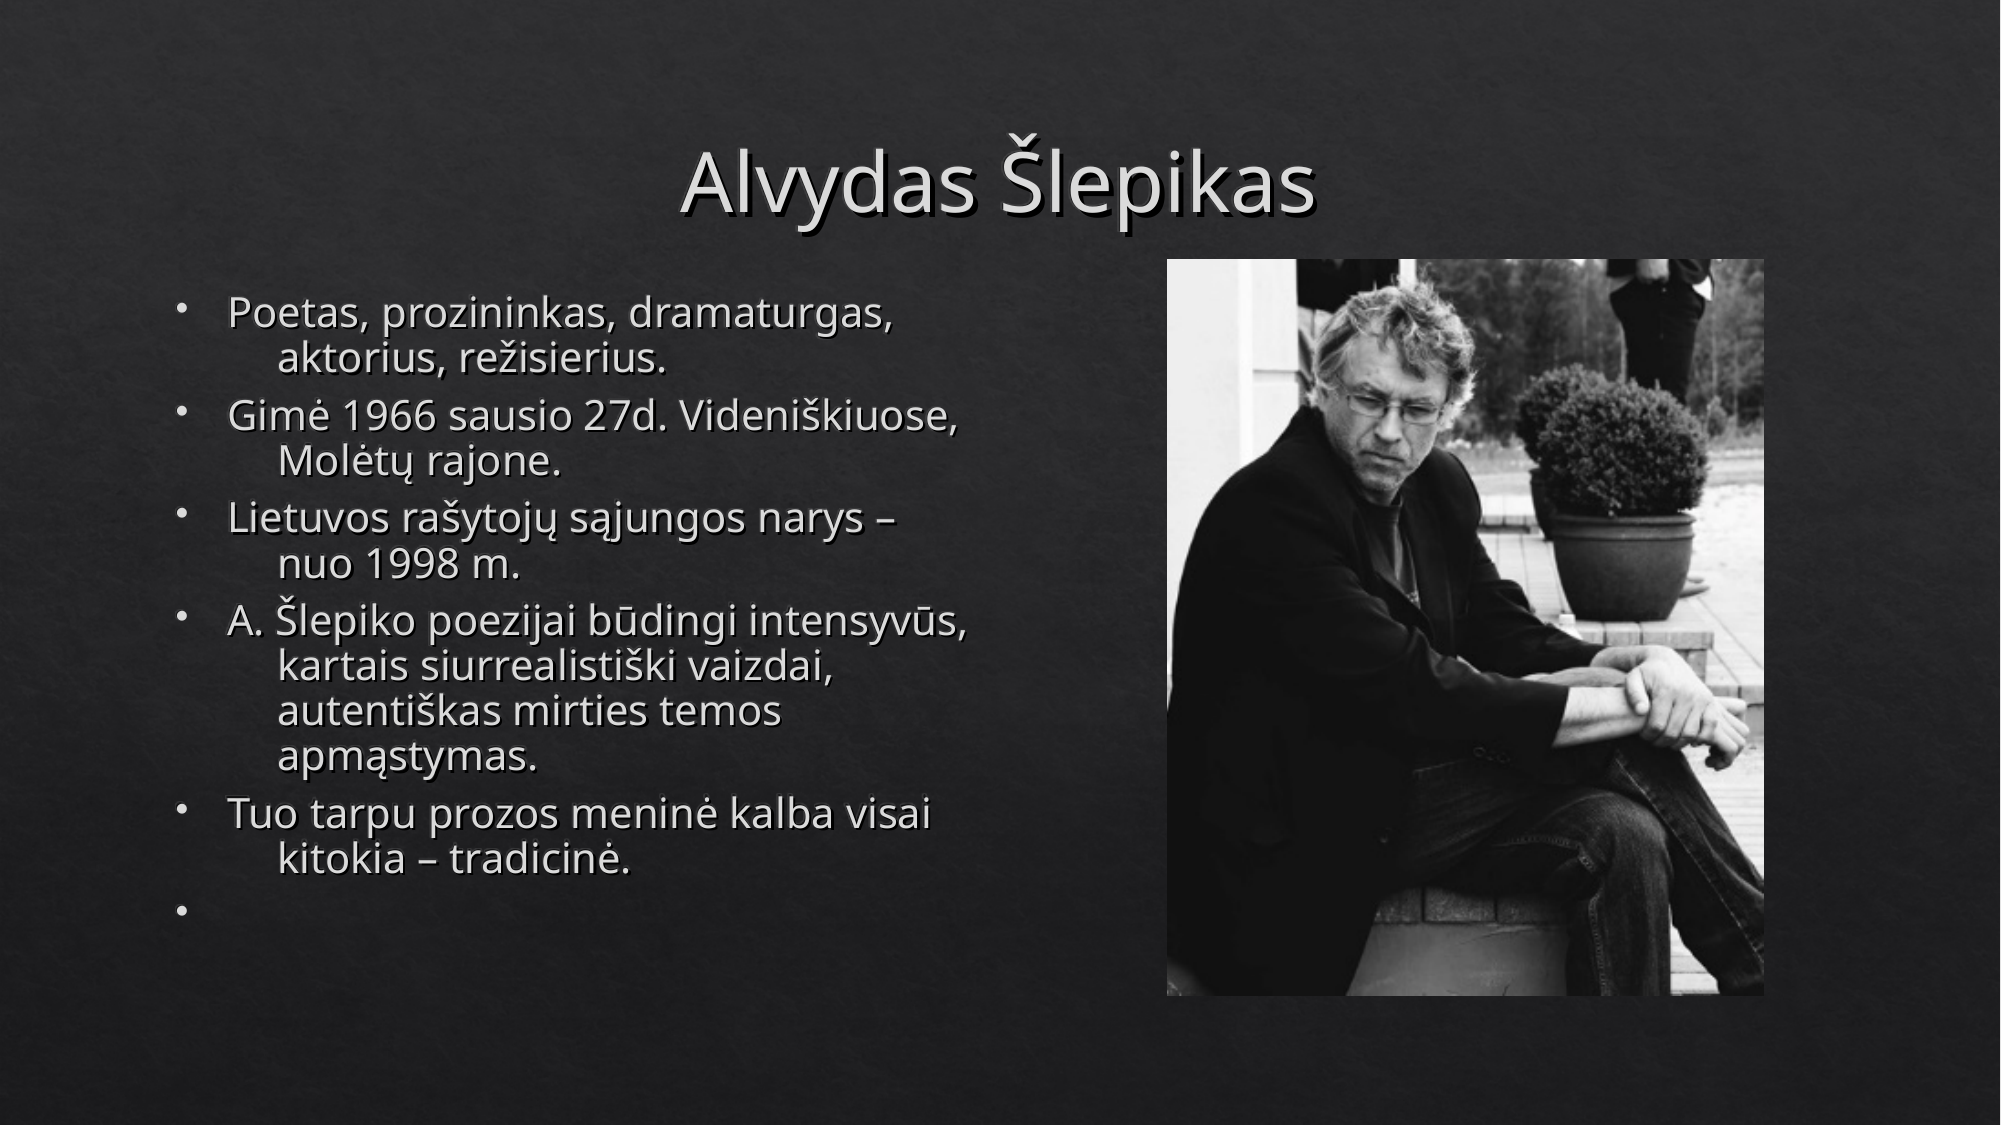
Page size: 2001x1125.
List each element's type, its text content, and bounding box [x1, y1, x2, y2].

title Alvydas Šlepikas [149, 99, 1849, 260]
picture [1167, 259, 1764, 996]
list Poetas, prozininkas, dramaturgas, aktorius, režisierius. Gimė 1966 sausio 27d. Videniškiuose, Molėtų rajone. Lietuvos rašytojų sąjungos narys – nuo 1998 m. A. Šlepiko poezijai būdingi intensyvūs, kartais siurrealistiški vaizdai, autentiškas mirties temos apmąstymas. Tuo tarpu prozos meninė kalba visai kitokia – tradicinė. [149, 284, 988, 950]
